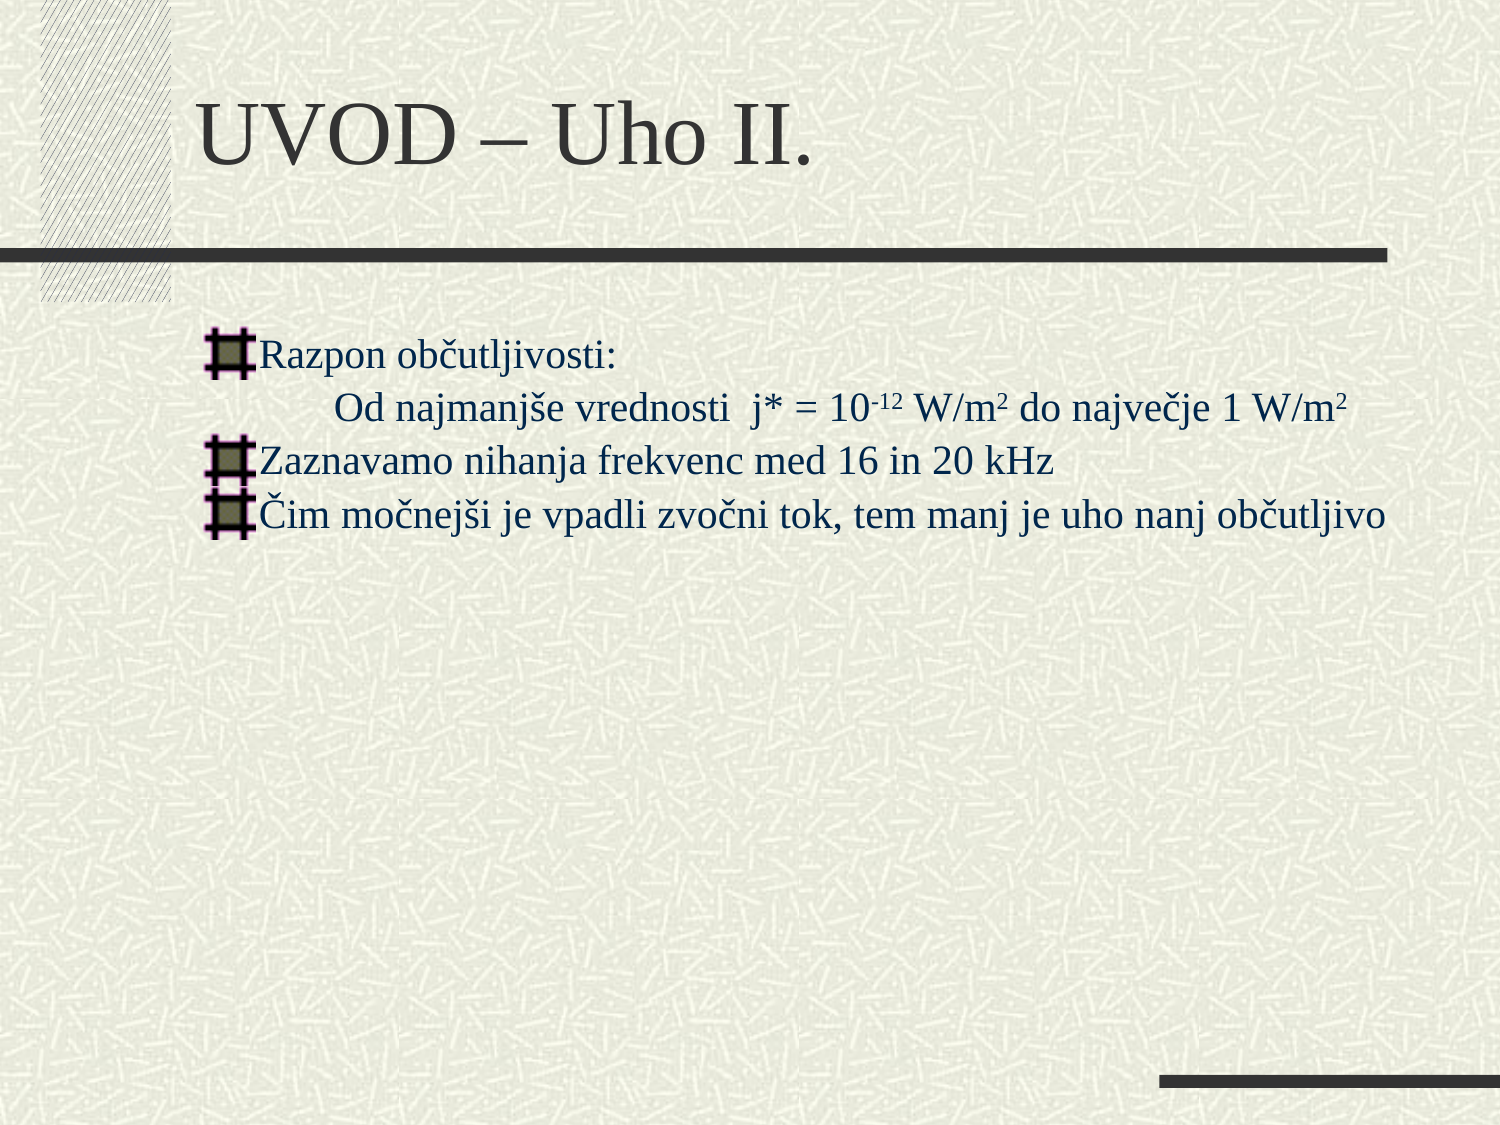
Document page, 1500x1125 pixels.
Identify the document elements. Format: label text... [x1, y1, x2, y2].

title UVOD – Uho II. [179, 90, 1455, 191]
picture [0, 0, 1500, 1125]
list Razpon občutljivosti: Od najmanjše vrednosti j* = 10-12 W/m2 do največje 1 W/m2 Zaznavamo nihanja frekvenc med 16 in 20 kHz Čim močnejši je vpadli zvočni tok, tem manj je uho nanj občutljivo [187, 324, 1413, 563]
